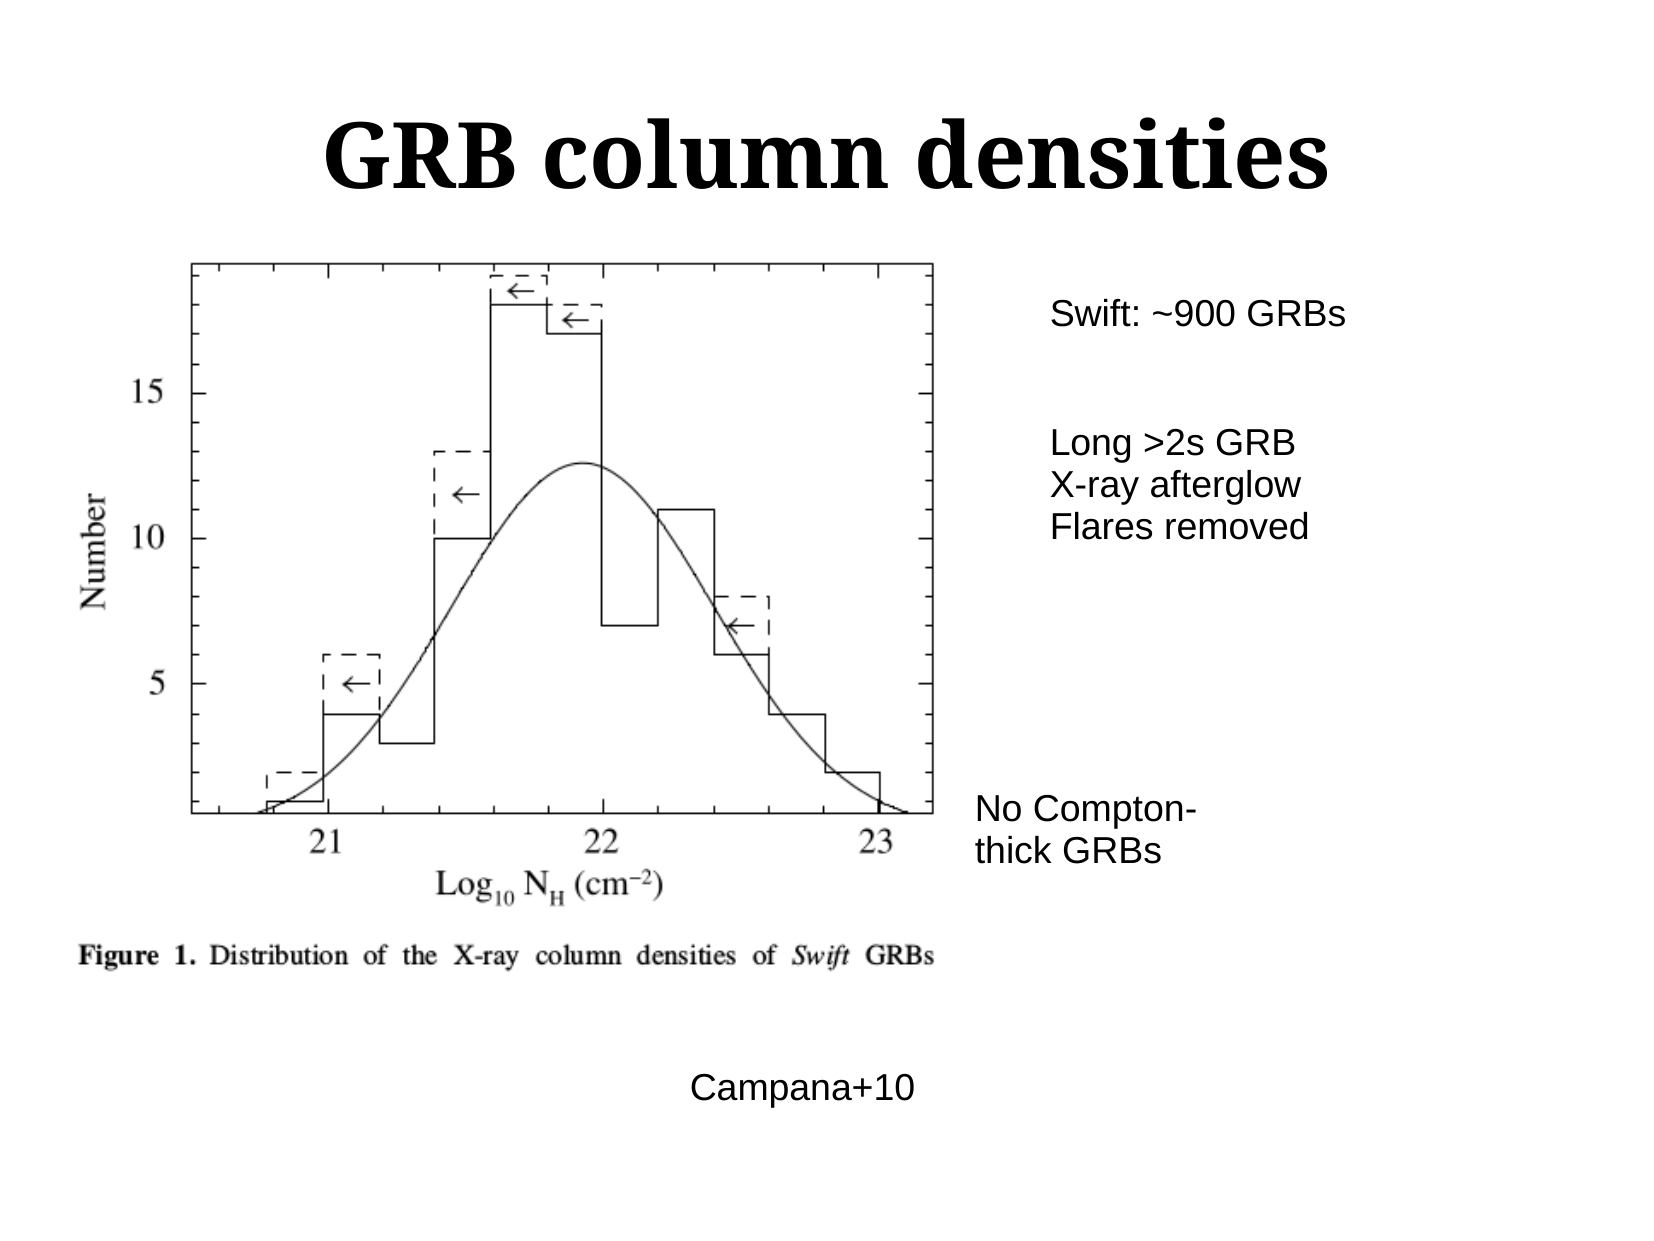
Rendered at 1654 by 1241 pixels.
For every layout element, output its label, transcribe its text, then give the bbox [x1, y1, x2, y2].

title GRB column densities [82, 49, 1571, 257]
picture [70, 236, 946, 976]
text_box Long >2s GRB X-ray afterglow Flares removed [1035, 414, 1654, 556]
text_box Campana+10 [675, 1059, 976, 1201]
text_box No Compton-thick GRBs [960, 780, 1246, 879]
text_box Swift: ~900 GRBs [1035, 285, 1531, 342]
